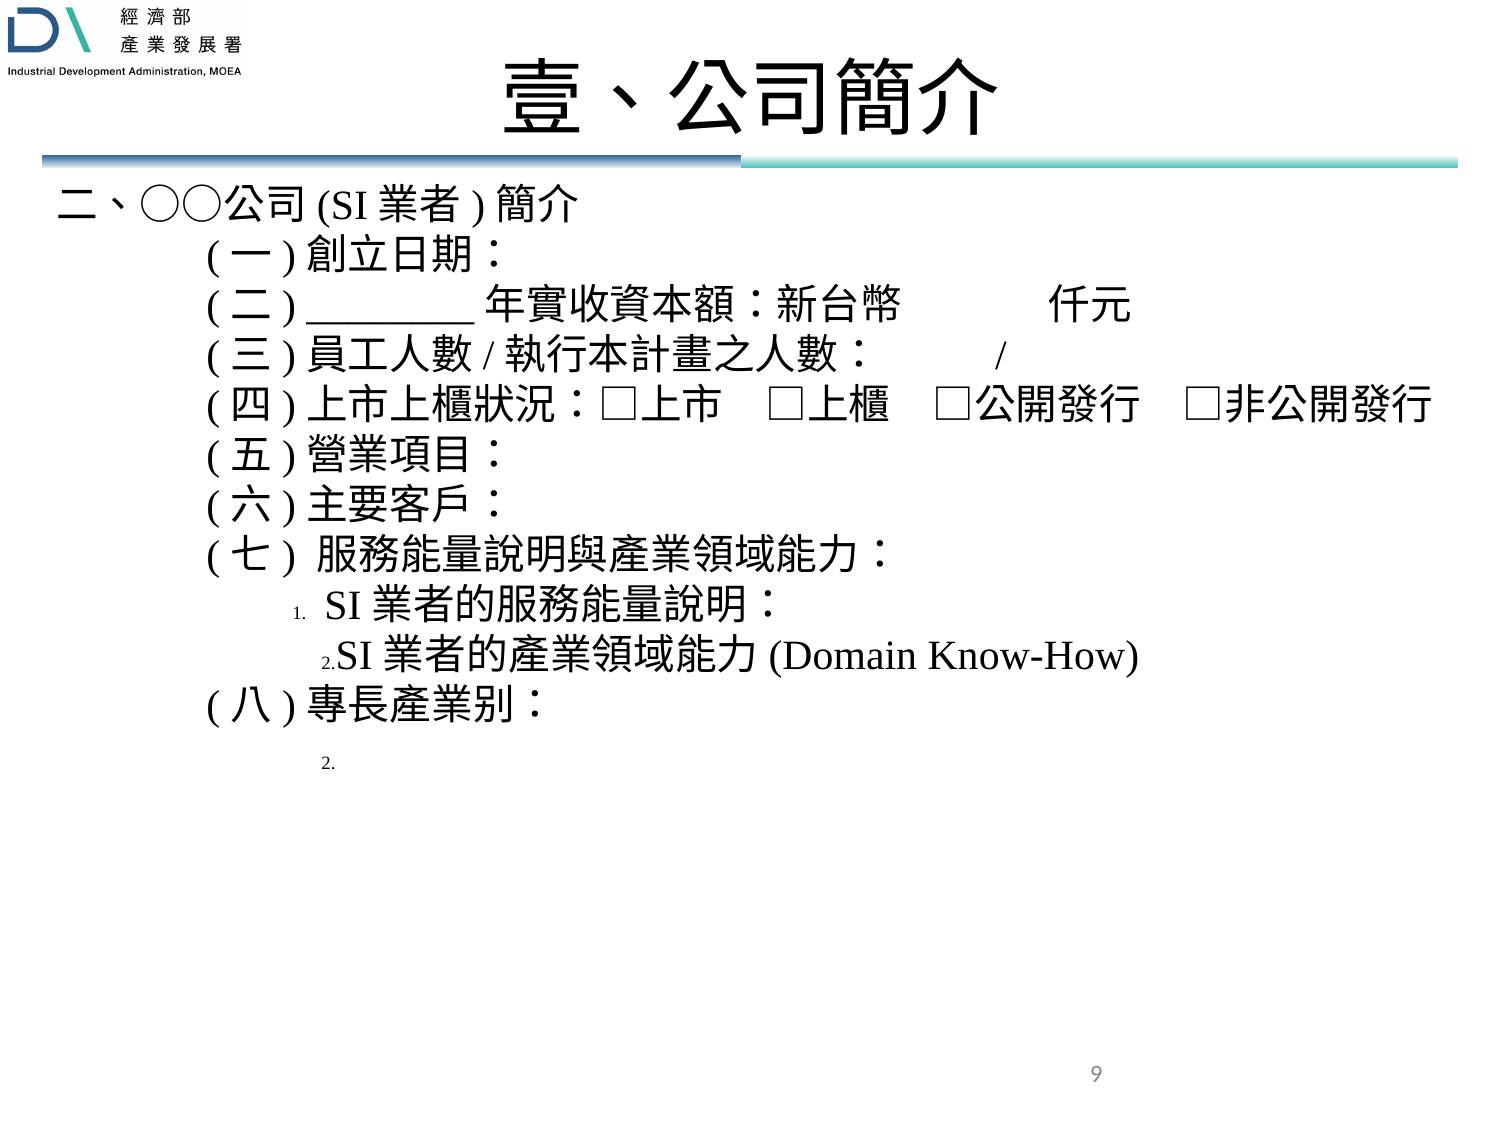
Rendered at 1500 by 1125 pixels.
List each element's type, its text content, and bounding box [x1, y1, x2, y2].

text_box 二、○○公司(SI業者)簡介 (一)創立日期： (二) ________年實收資本額：新台幣 仟元 (三)員工人數/執行本計畫之人數： / (四)上市上櫃狀況：□上市 □上櫃 □公開發行 □非公開發行 (五)營業項目： (六)主要客戶： (七) 服務能量說明與產業領域能力： SI業者的服務能量說明： SI業者的產業領域能力(Domain Know-How) (八)專長產業别： [41, 182, 1471, 791]
text_box 9 [1074, 1042, 1426, 1103]
title 壹、公司簡介 [75, 19, 1426, 171]
